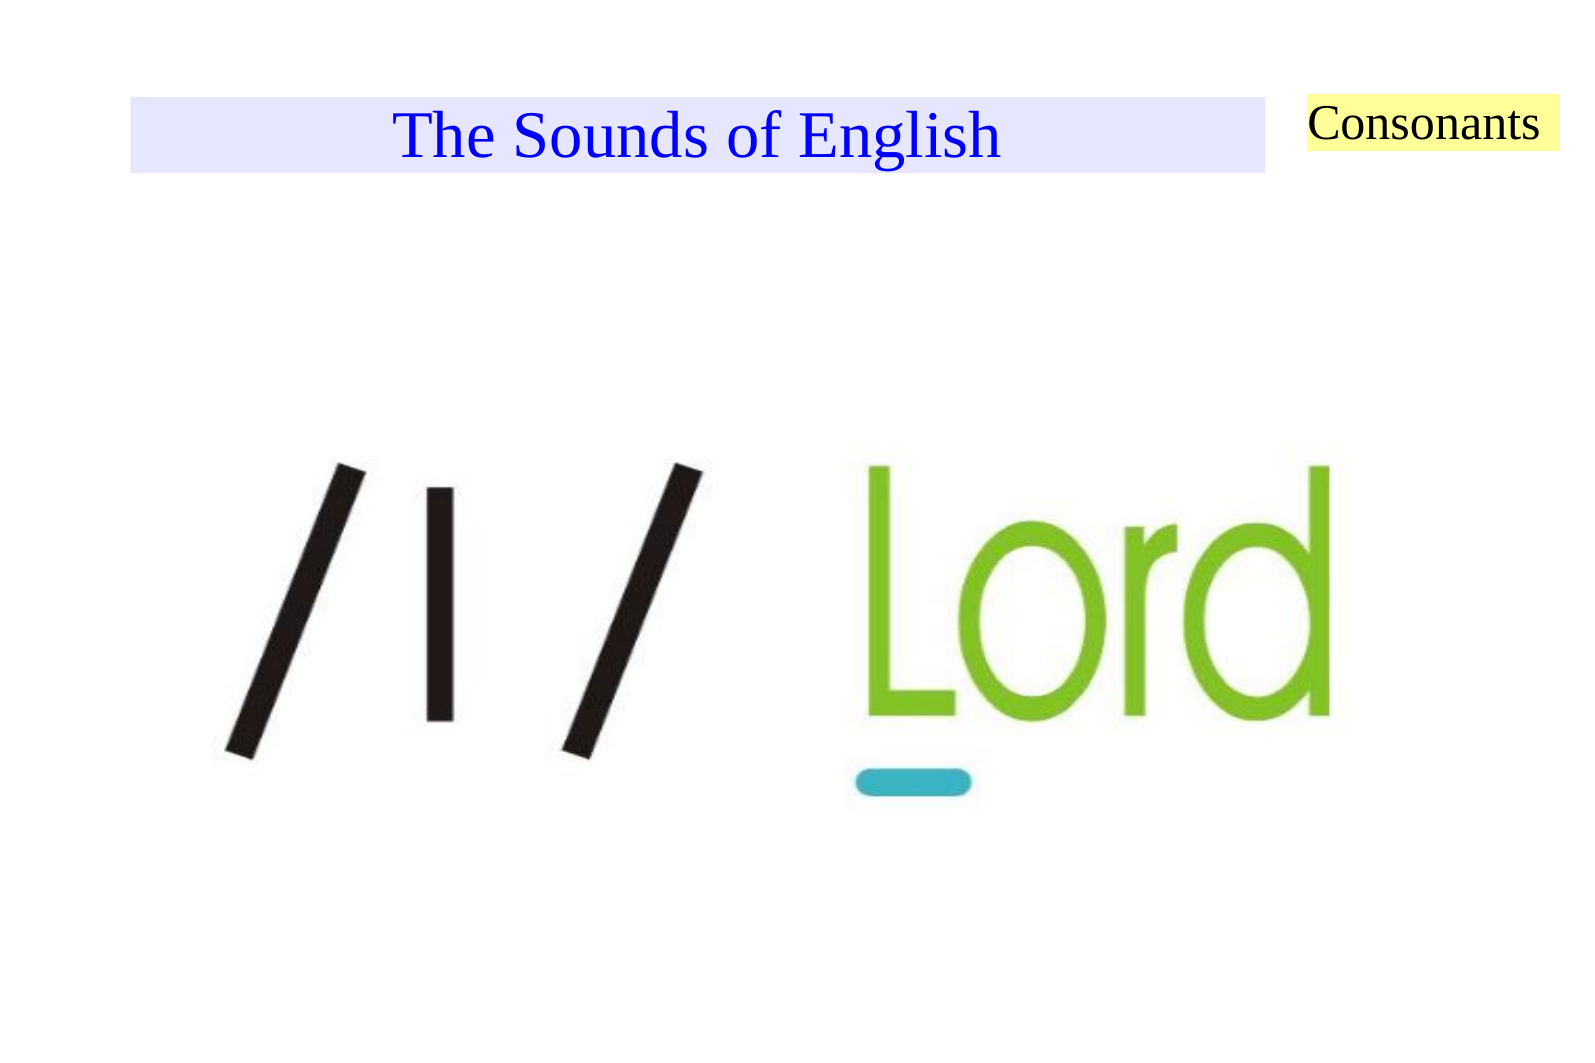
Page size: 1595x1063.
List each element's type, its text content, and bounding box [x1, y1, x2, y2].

text_box The Sounds of English [130, 97, 1266, 174]
picture [146, 236, 1480, 1025]
text_box Consonants [1307, 94, 1560, 152]
